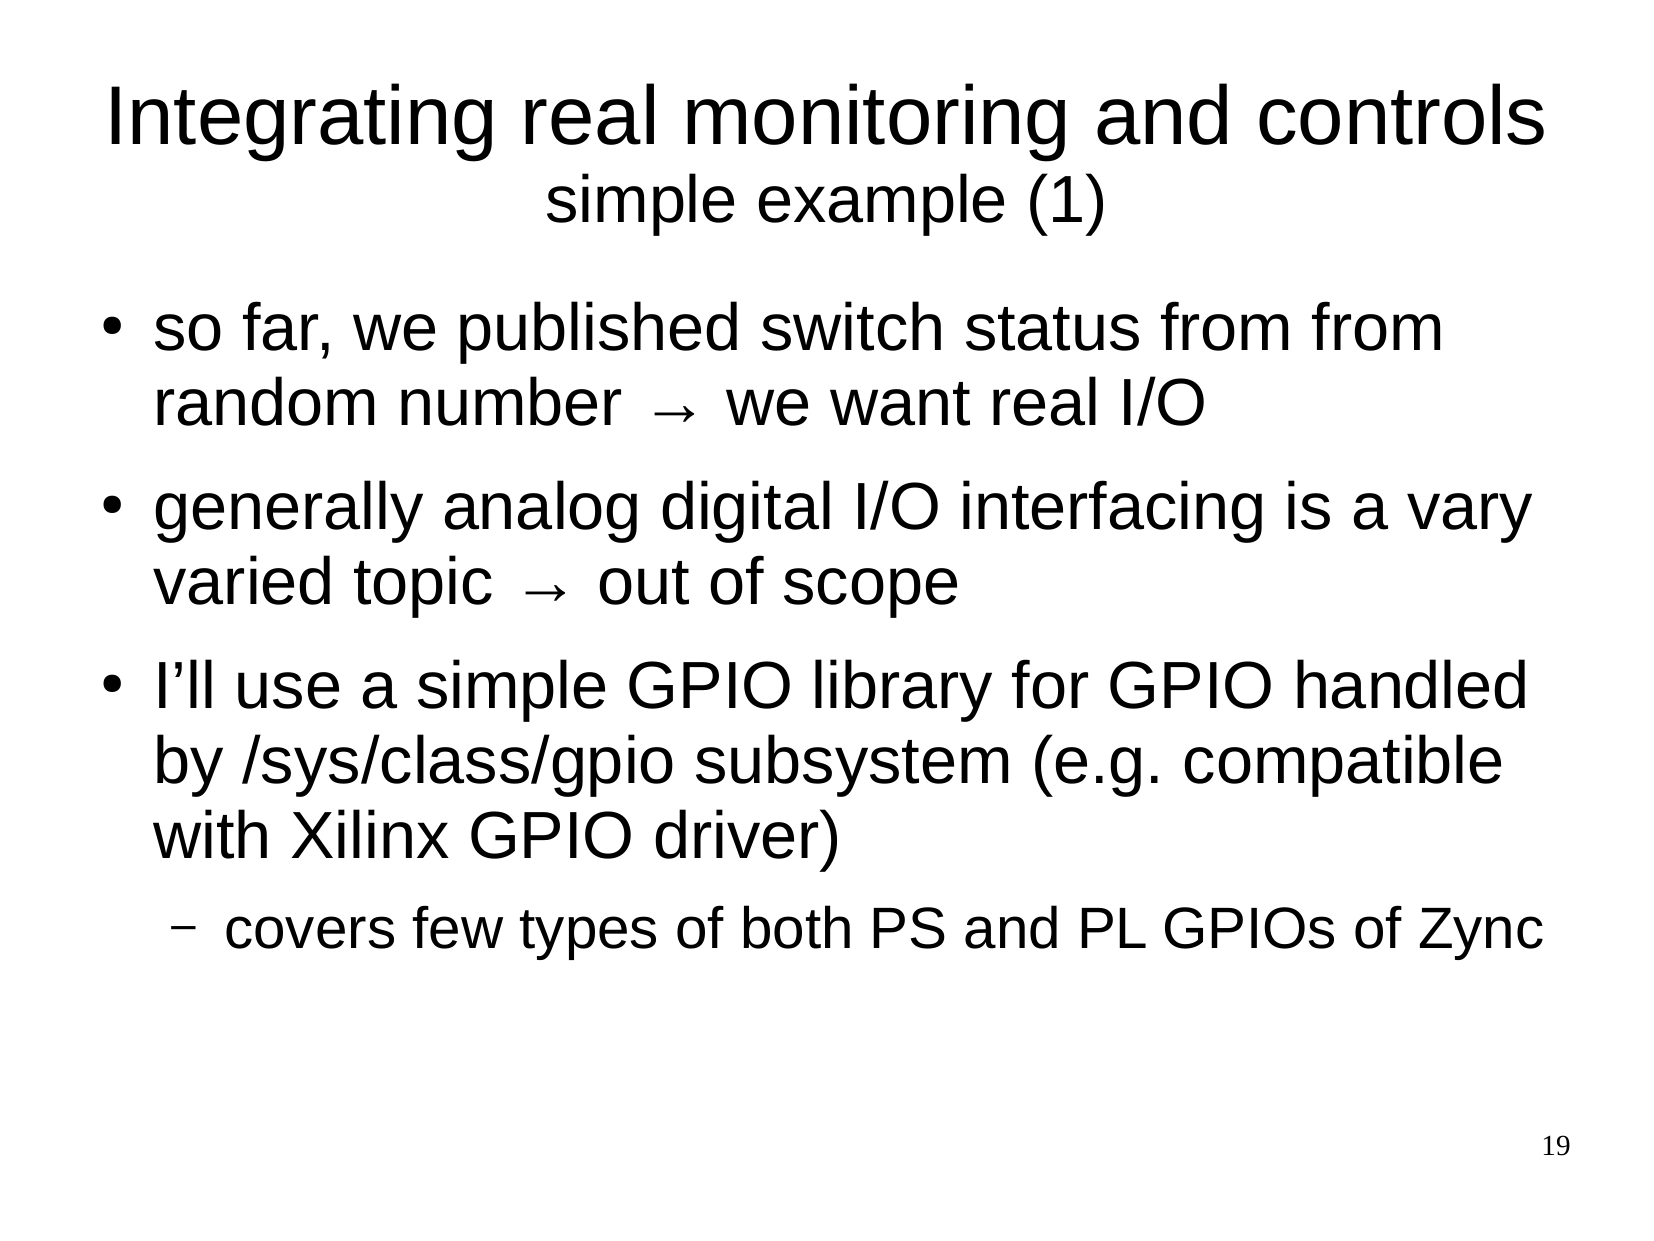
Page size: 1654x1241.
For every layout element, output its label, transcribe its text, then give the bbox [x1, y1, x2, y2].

list so far, we published switch status from from random number → we want real I/O generally analog digital I/O interfacing is a vary varied topic → out of scope I’ll use a simple GPIO library for GPIO handled by /sys/class/gpio subsystem (e.g. compatible with Xilinx GPIO driver) covers few types of both PS and PL GPIOs of Zync [82, 290, 1571, 1010]
title Integrating real monitoring and controls simple example (1) [82, 49, 1571, 257]
